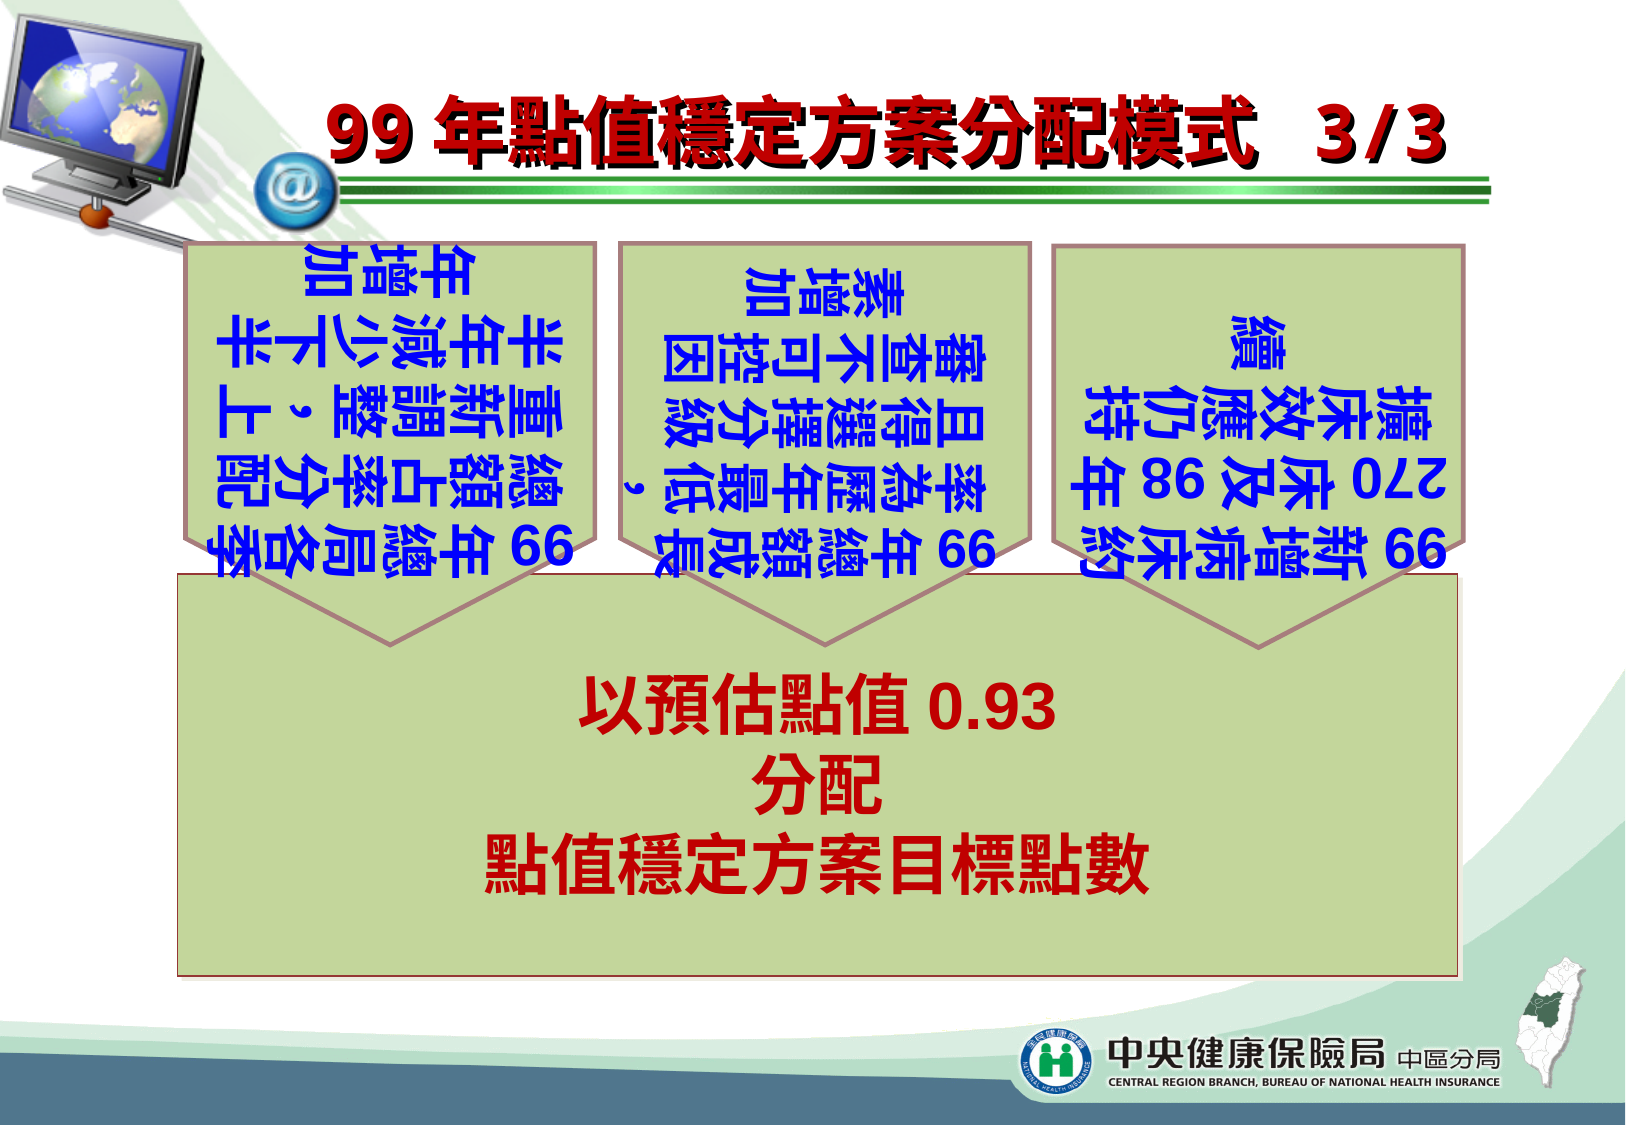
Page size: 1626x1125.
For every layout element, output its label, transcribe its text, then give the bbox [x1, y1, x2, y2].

text_box 以預估點值0.93 分配 點值穩定方案目標點數 [178, 574, 1457, 976]
text_box 99年總額成長率為歷年最低，且得選擇分級審查不可控因素增加 [620, 243, 1030, 646]
title 99年點值穩定方案分配模式 3/3 [308, 35, 1625, 223]
text_box 99新增病床約270床及98年擴床效應仍持續 [1053, 245, 1464, 648]
text_box 99年總局各季總額占率分配重新調整，上半年減少下半年增加 [185, 243, 595, 646]
